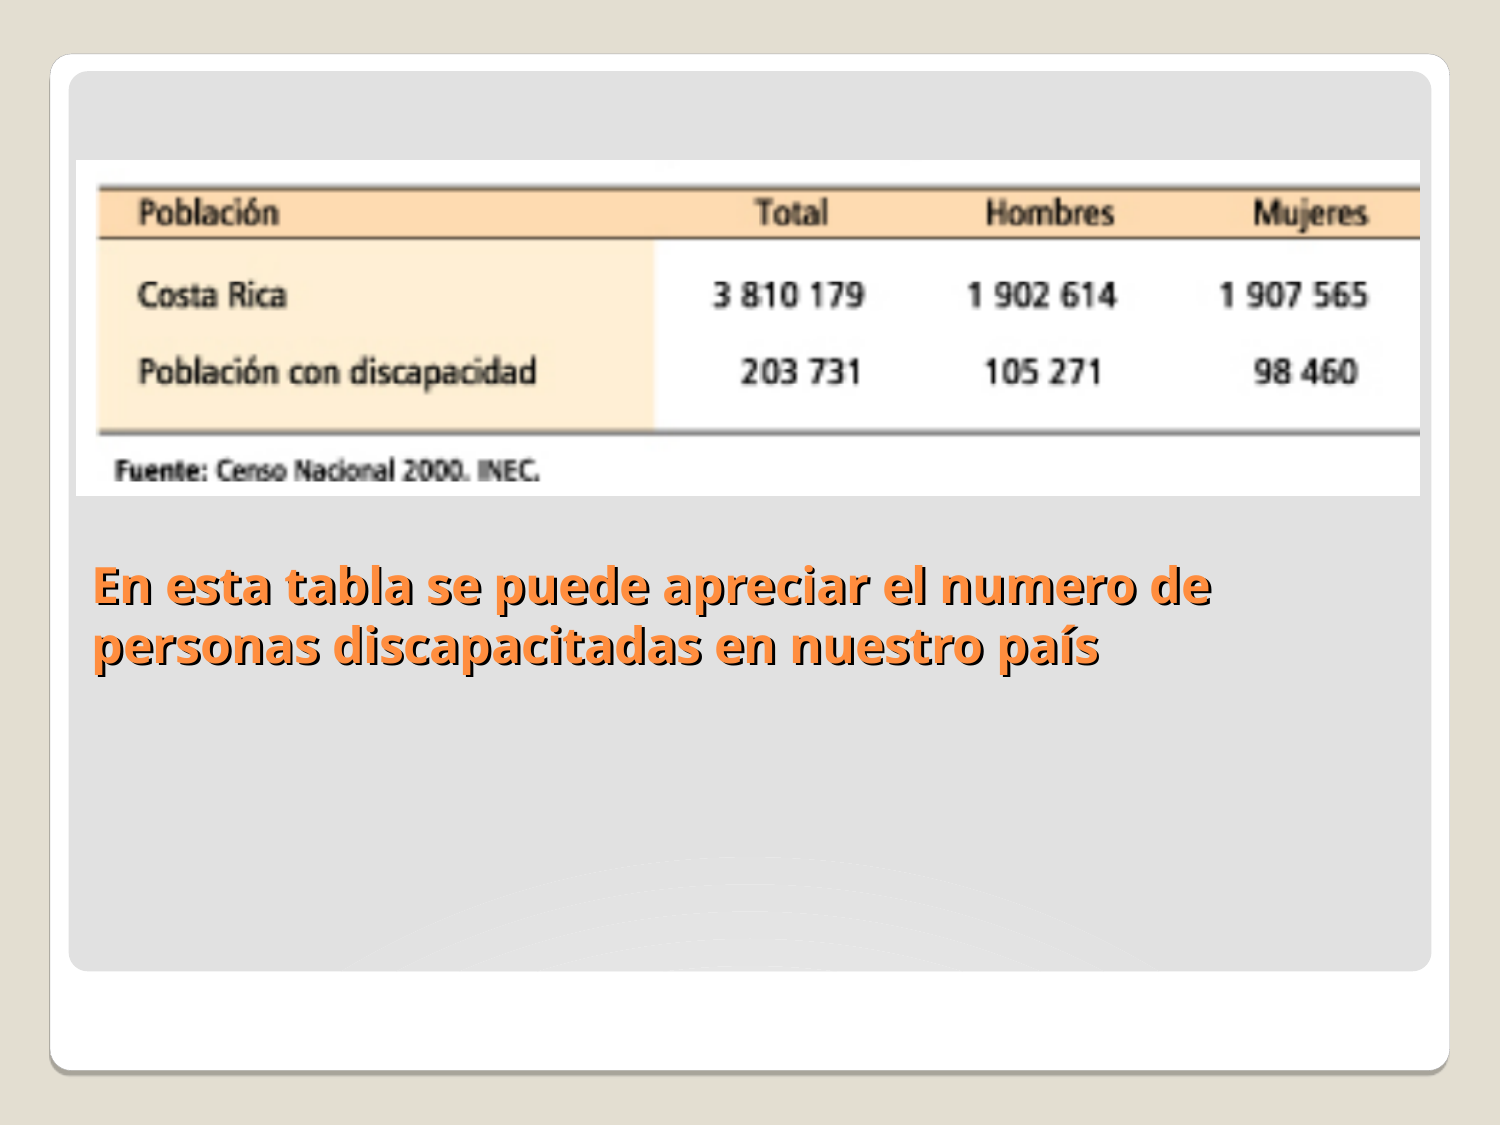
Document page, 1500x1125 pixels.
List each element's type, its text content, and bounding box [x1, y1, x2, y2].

title En esta tabla se puede apreciar el numero de personas discapacitadas en nuestro país [76, 538, 1400, 681]
picture [76, 160, 1420, 496]
